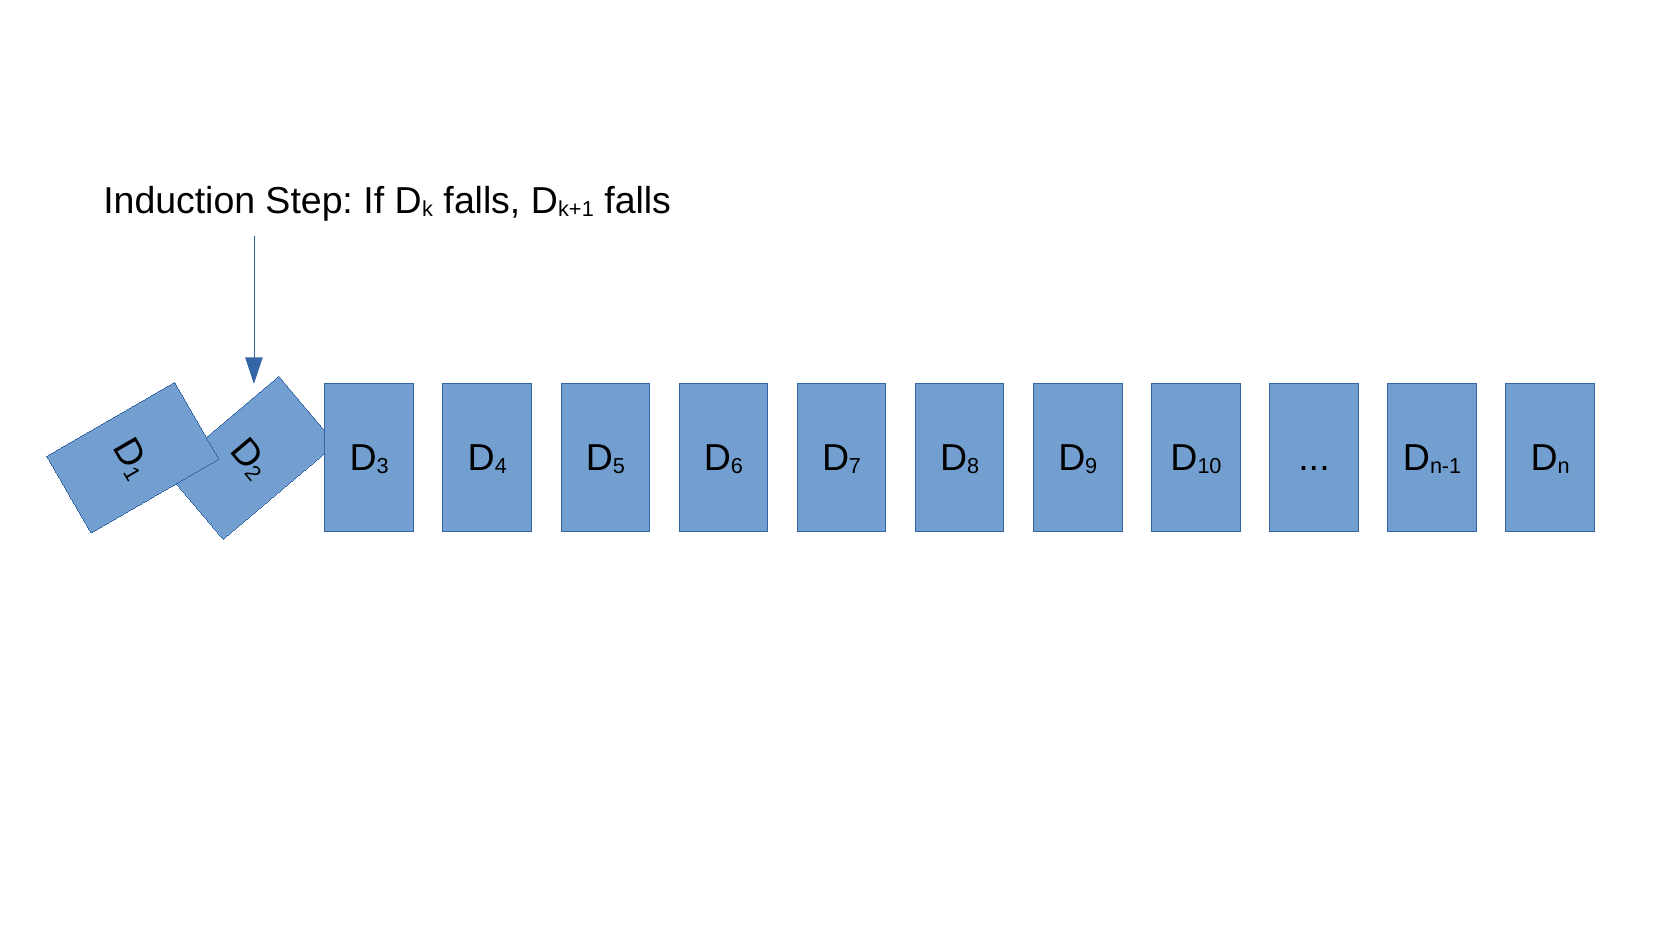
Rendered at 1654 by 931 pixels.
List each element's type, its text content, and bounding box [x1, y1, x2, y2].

text_box D9 [1033, 383, 1123, 532]
text_box D7 [797, 383, 886, 532]
text_box Dn-1 [1387, 383, 1477, 532]
text_box ... [1269, 383, 1359, 532]
text_box D4 [442, 383, 532, 532]
text_box D1 [46, 382, 219, 533]
text_box Induction Step: If Dk falls, Dk+1 falls [88, 171, 686, 229]
text_box D3 [324, 383, 414, 532]
text_box Dn [1505, 383, 1595, 532]
text_box D6 [679, 383, 768, 532]
text_box D8 [915, 383, 1004, 532]
text_box D5 [561, 383, 650, 532]
text_box D10 [1151, 383, 1241, 532]
text_box D2 [176, 376, 324, 540]
